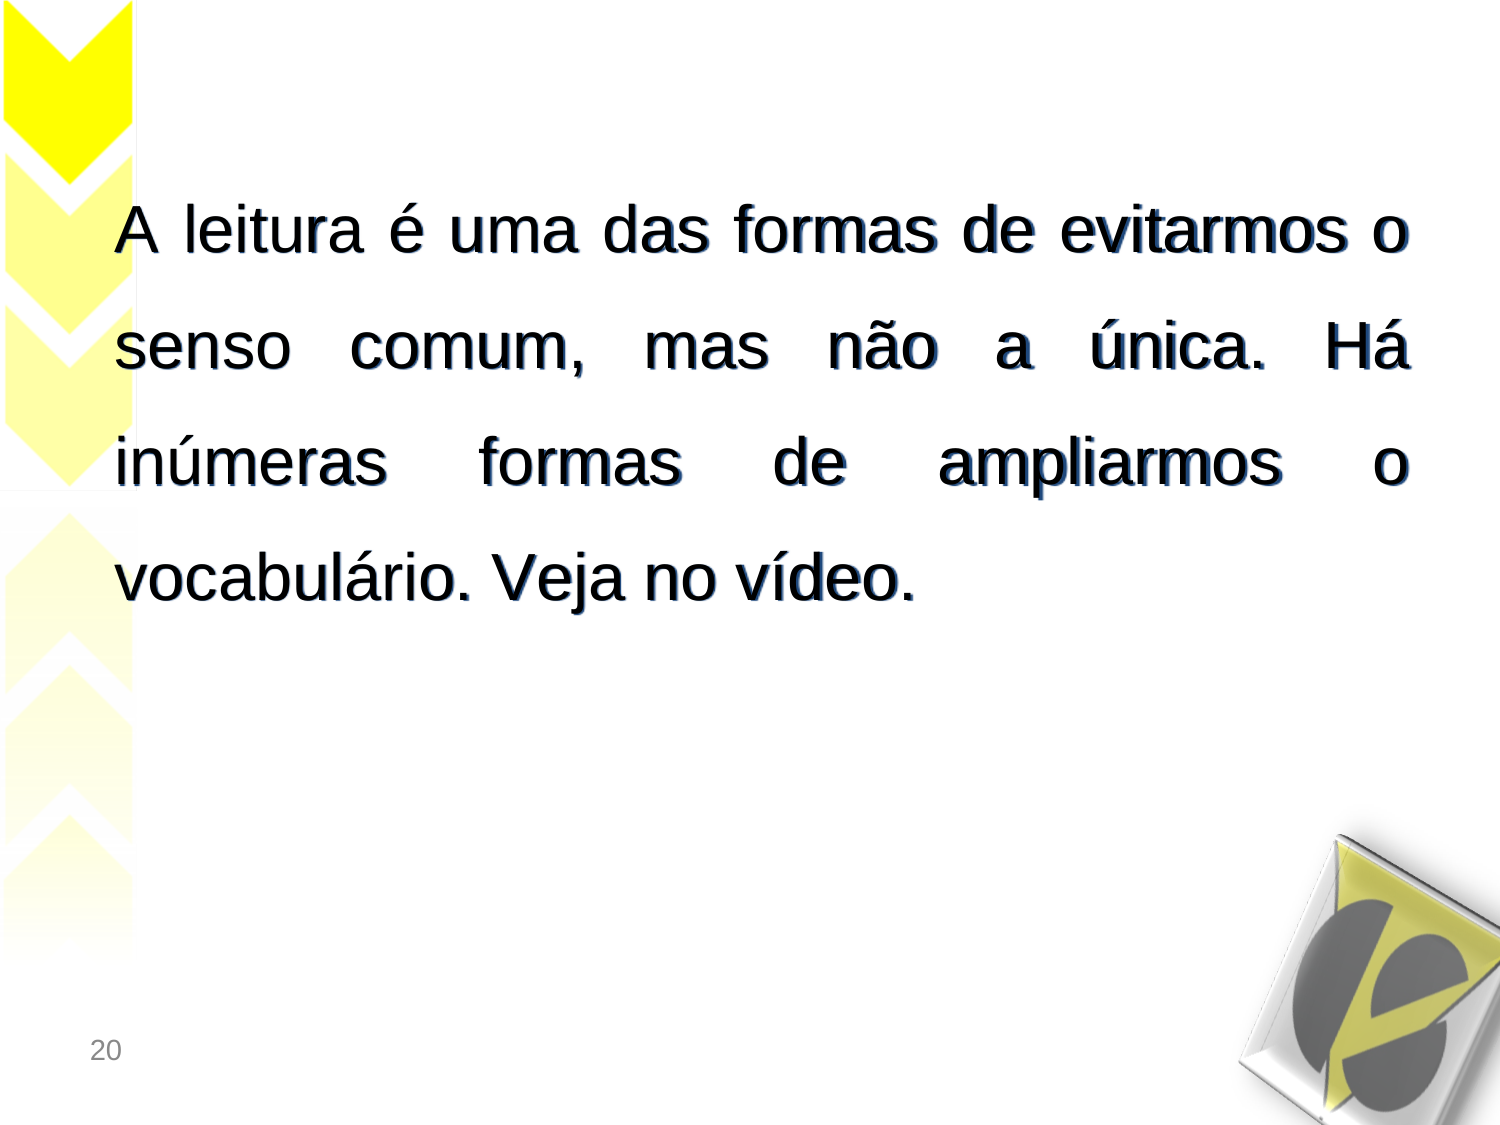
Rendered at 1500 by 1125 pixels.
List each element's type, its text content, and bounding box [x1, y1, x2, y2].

picture [1194, 786, 1500, 1125]
text_box <número> [74, 1023, 426, 1102]
text_box A leitura é uma das formas de evitarmos o senso comum, mas não a única. Há inúmeras formas de ampliarmos o vocabulário. Veja no vídeo. [99, 62, 1425, 1022]
picture [0, 0, 140, 1003]
